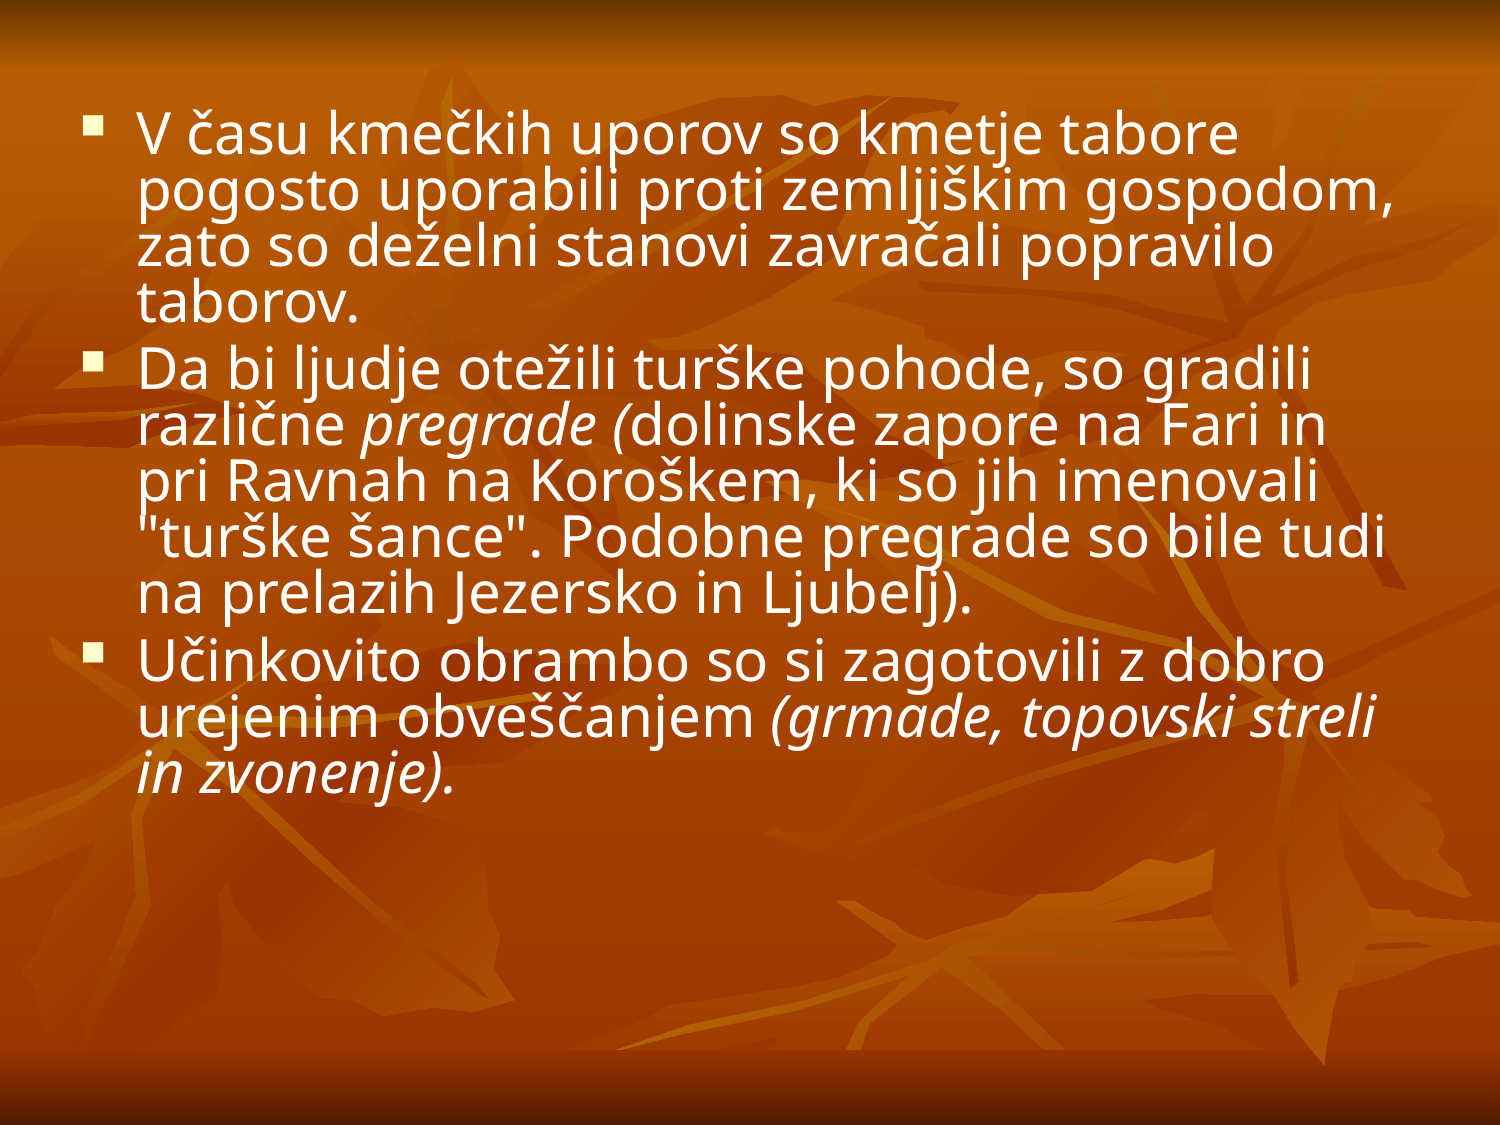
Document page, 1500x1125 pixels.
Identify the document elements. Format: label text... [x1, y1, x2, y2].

list V času kmečkih uporov so kmetje tabore pogosto uporabili proti zemljiškim gospodom, zato so deželni stanovi zavračali popravilo taborov. Da bi ljudje otežili turške pohode, so gradili različne pregrade (dolinske zapore na Fari in pri Ravnah na Koroškem, ki so jih imenovali "turške šance". Podobne pregrade so bile tudi na prelazih Jezersko in Ljubelj). Učinkovito obrambo so si zagotovili z dobro urejenim obveščanjem (grmade, topovski streli in zvonenje). [64, 101, 1415, 845]
